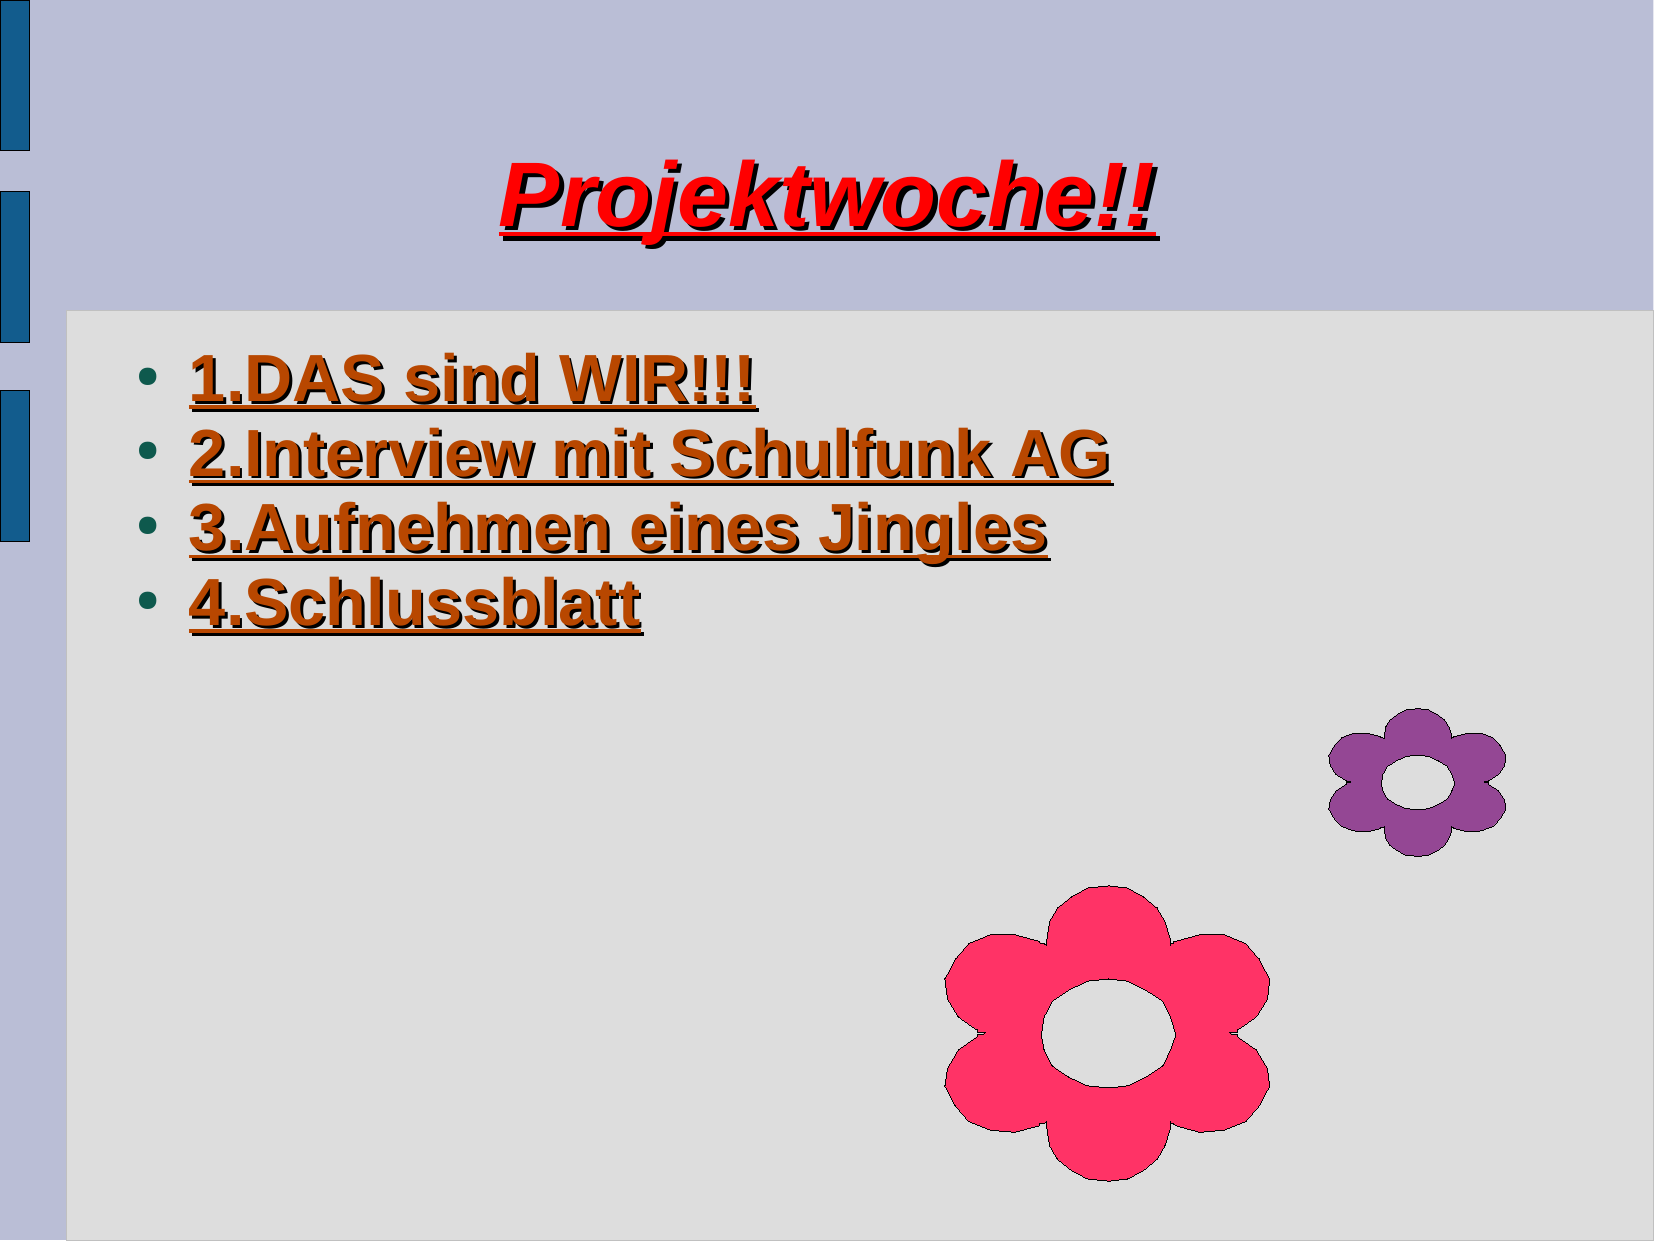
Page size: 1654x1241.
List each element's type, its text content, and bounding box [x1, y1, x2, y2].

list 1.DAS sind WIR!!! 2.Interview mit Schulfunk AG 3.Aufnehmen eines Jingles 4.Schlussblatt [118, 340, 1531, 1123]
list 1.DAS sind WIR!!! 2.Interview mit Schulfunk AG 3.Aufnehmen eines Jingles 4.Schlussblatt [1042, 980, 1175, 1087]
text_box [944, 885, 1270, 1182]
title Projektwoche!! [121, 91, 1534, 299]
text_box [1328, 708, 1506, 857]
